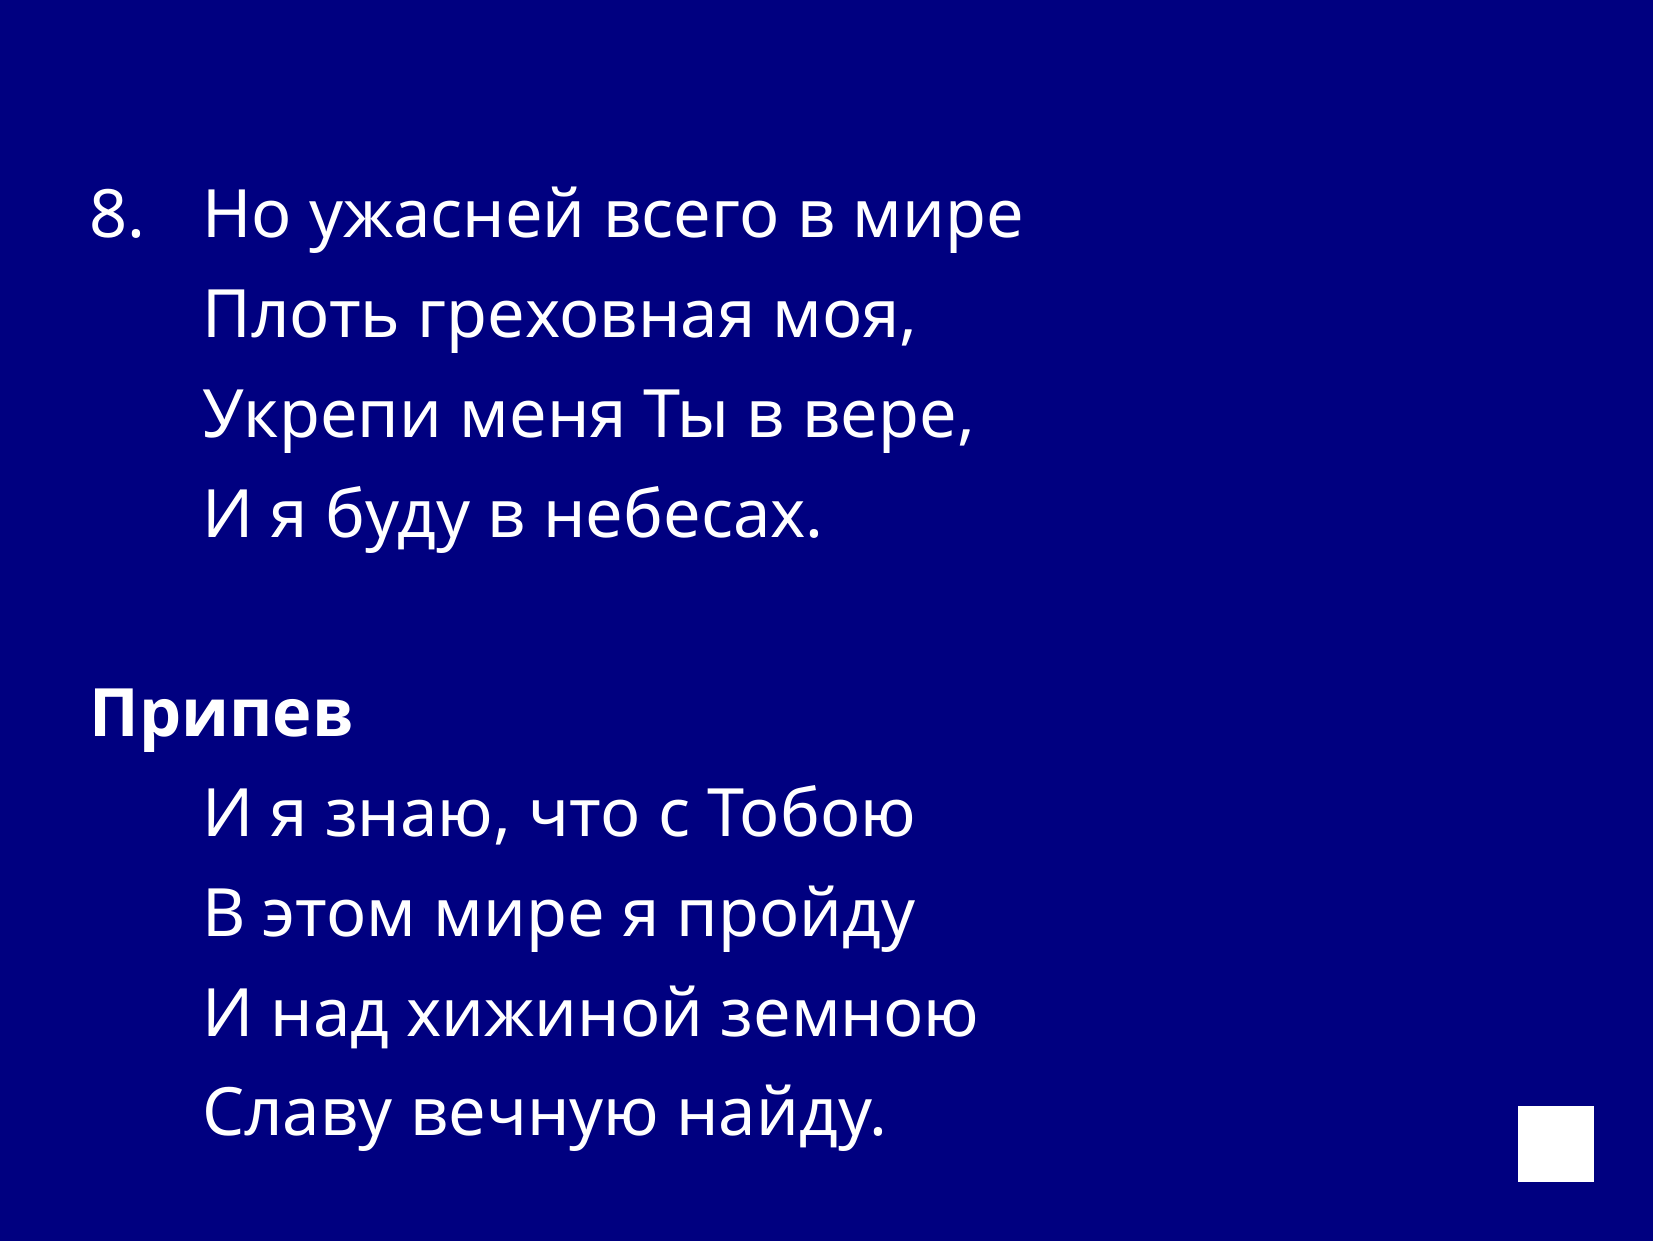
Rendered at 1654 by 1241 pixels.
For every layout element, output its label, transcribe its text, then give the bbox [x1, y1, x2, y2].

text_box [1518, 1106, 1594, 1182]
text_box 8. Но ужасней всего в мире Плоть греховная моя, Укрепи меня Ты в вере, И я буду в небесах. Припев И я знаю, что с Тобою В этом мире я пройду И над хижиной земною Славу вечную найду. [75, 150, 1576, 1163]
